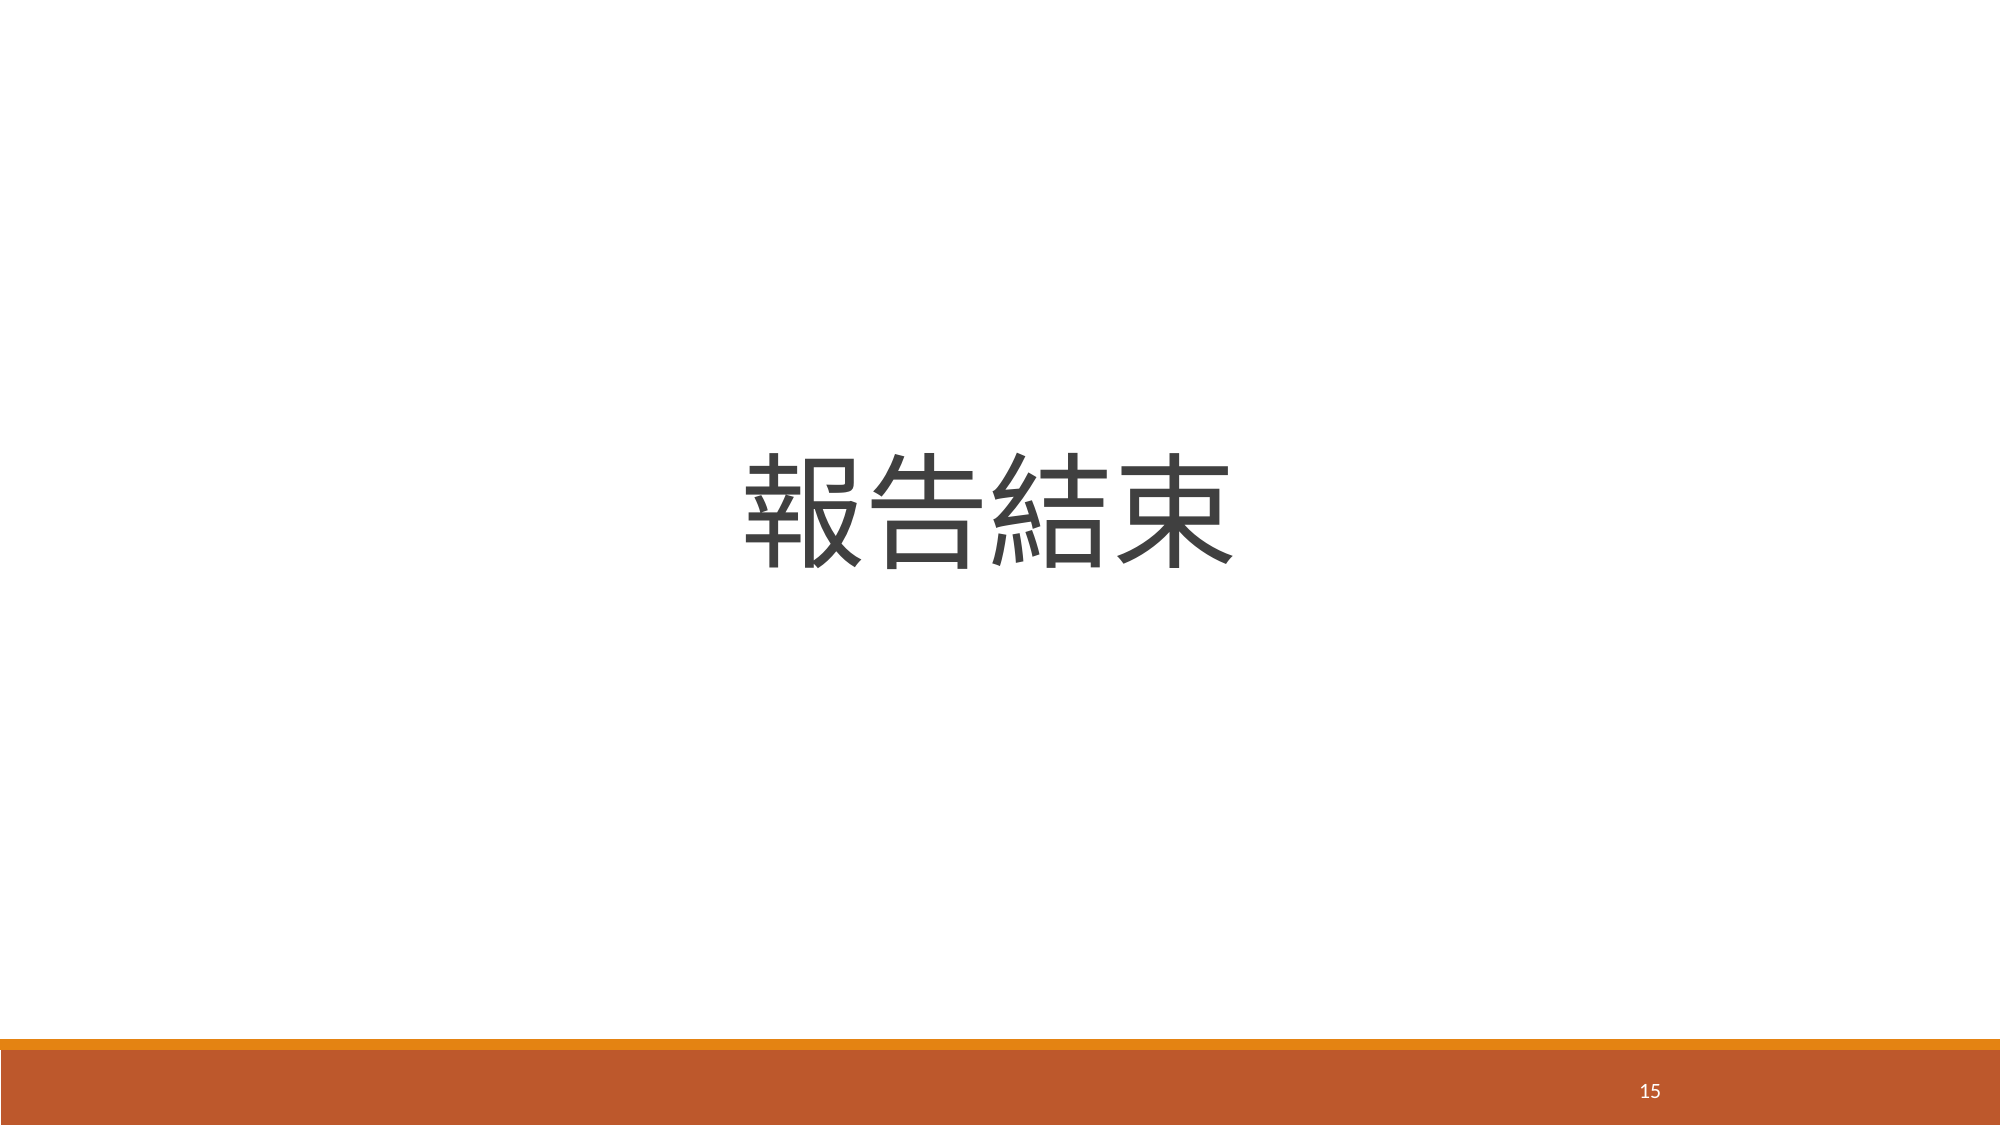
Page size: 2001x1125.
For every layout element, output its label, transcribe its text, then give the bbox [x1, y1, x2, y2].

text_box 15 [1624, 1059, 1840, 1120]
title 報告結束 [709, 373, 1269, 592]
